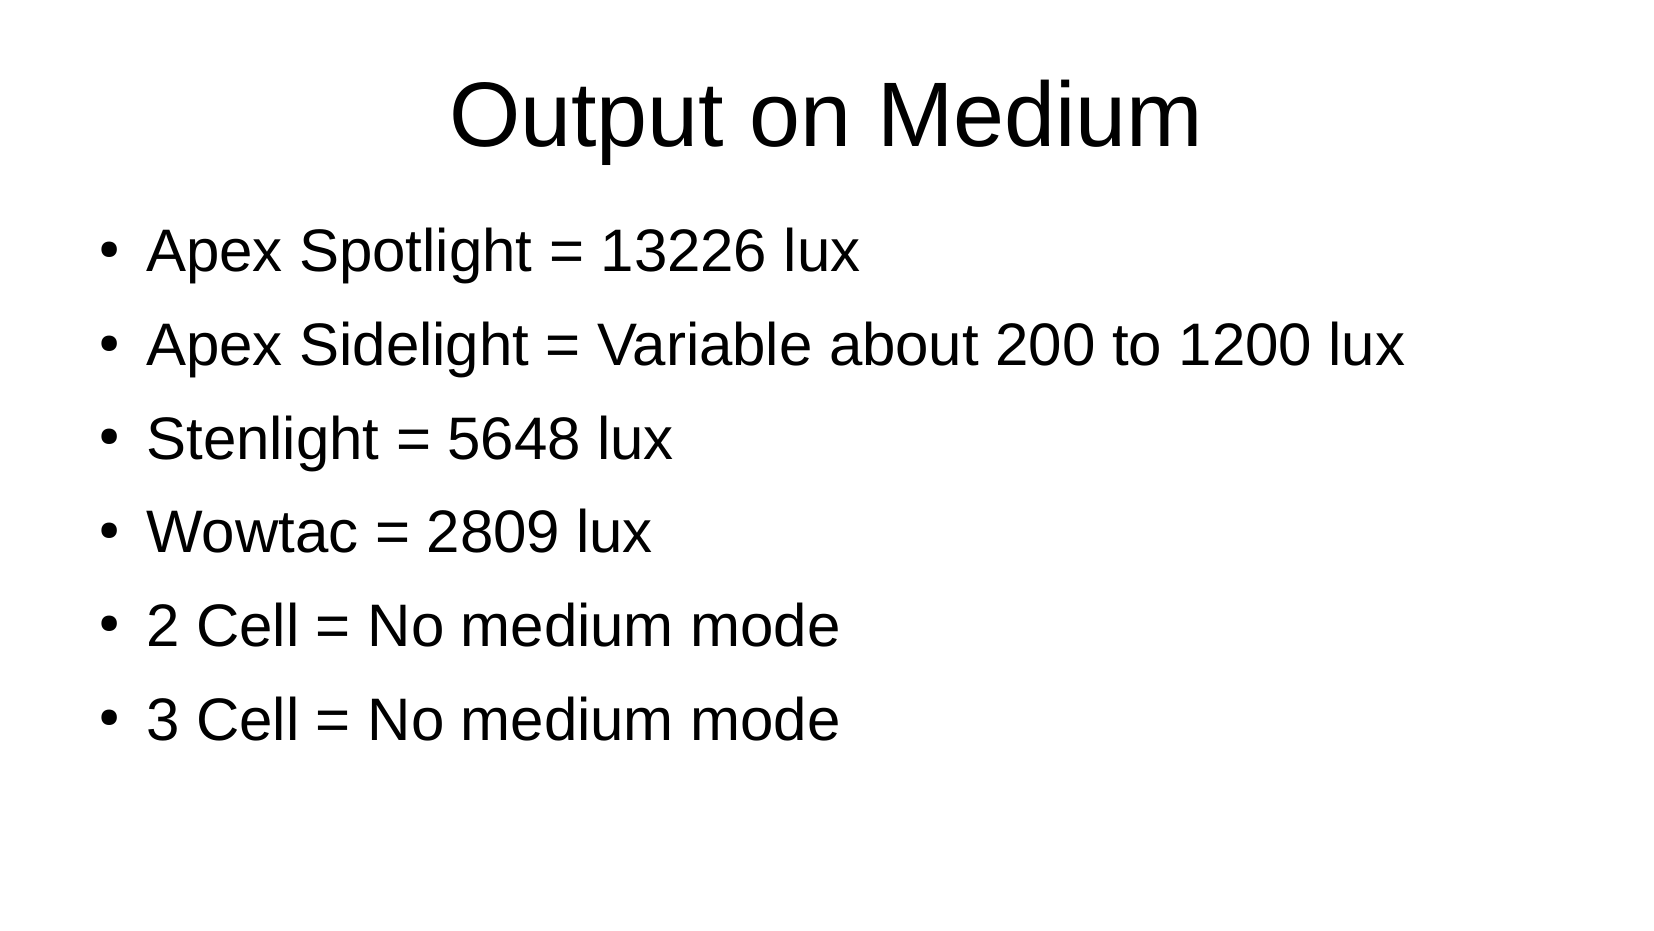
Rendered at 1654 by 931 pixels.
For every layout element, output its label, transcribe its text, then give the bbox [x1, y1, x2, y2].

list Apex Spotlight = 13226 lux Apex Sidelight = Variable about 200 to 1200 lux Stenlight = 5648 lux Wowtac = 2809 lux 2 Cell = No medium mode 3 Cell = No medium mode [82, 217, 1571, 758]
title Output on Medium [82, 37, 1571, 193]
